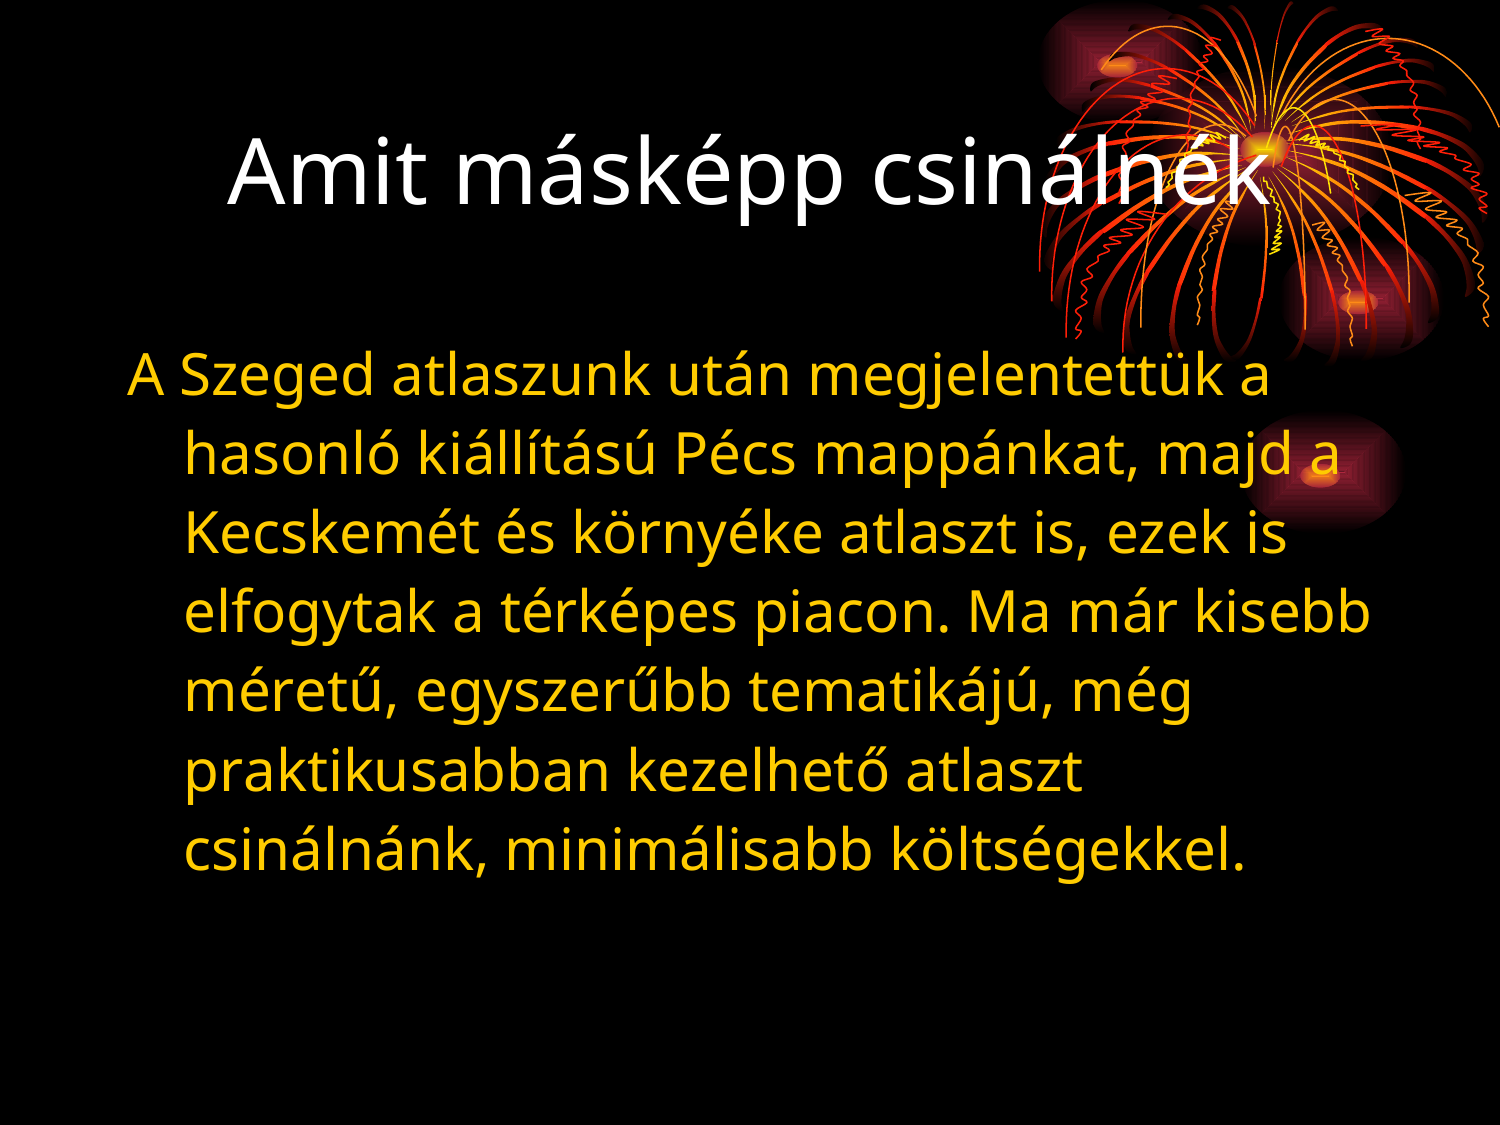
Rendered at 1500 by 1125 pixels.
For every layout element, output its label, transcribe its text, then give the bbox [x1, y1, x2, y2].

title Amit másképp csinálnék [112, 49, 1388, 290]
list A Szeged atlaszunk után megjelentettük a hasonló kiállítású Pécs mappánkat, majd a Kecskemét és környéke atlaszt is, ezek is elfogytak a térképes piacon. Ma már kisebb méretű, egyszerűbb tematikájú, még praktikusabban kezelhető atlaszt csinálnánk, minimálisabb költségekkel. [112, 324, 1388, 1079]
